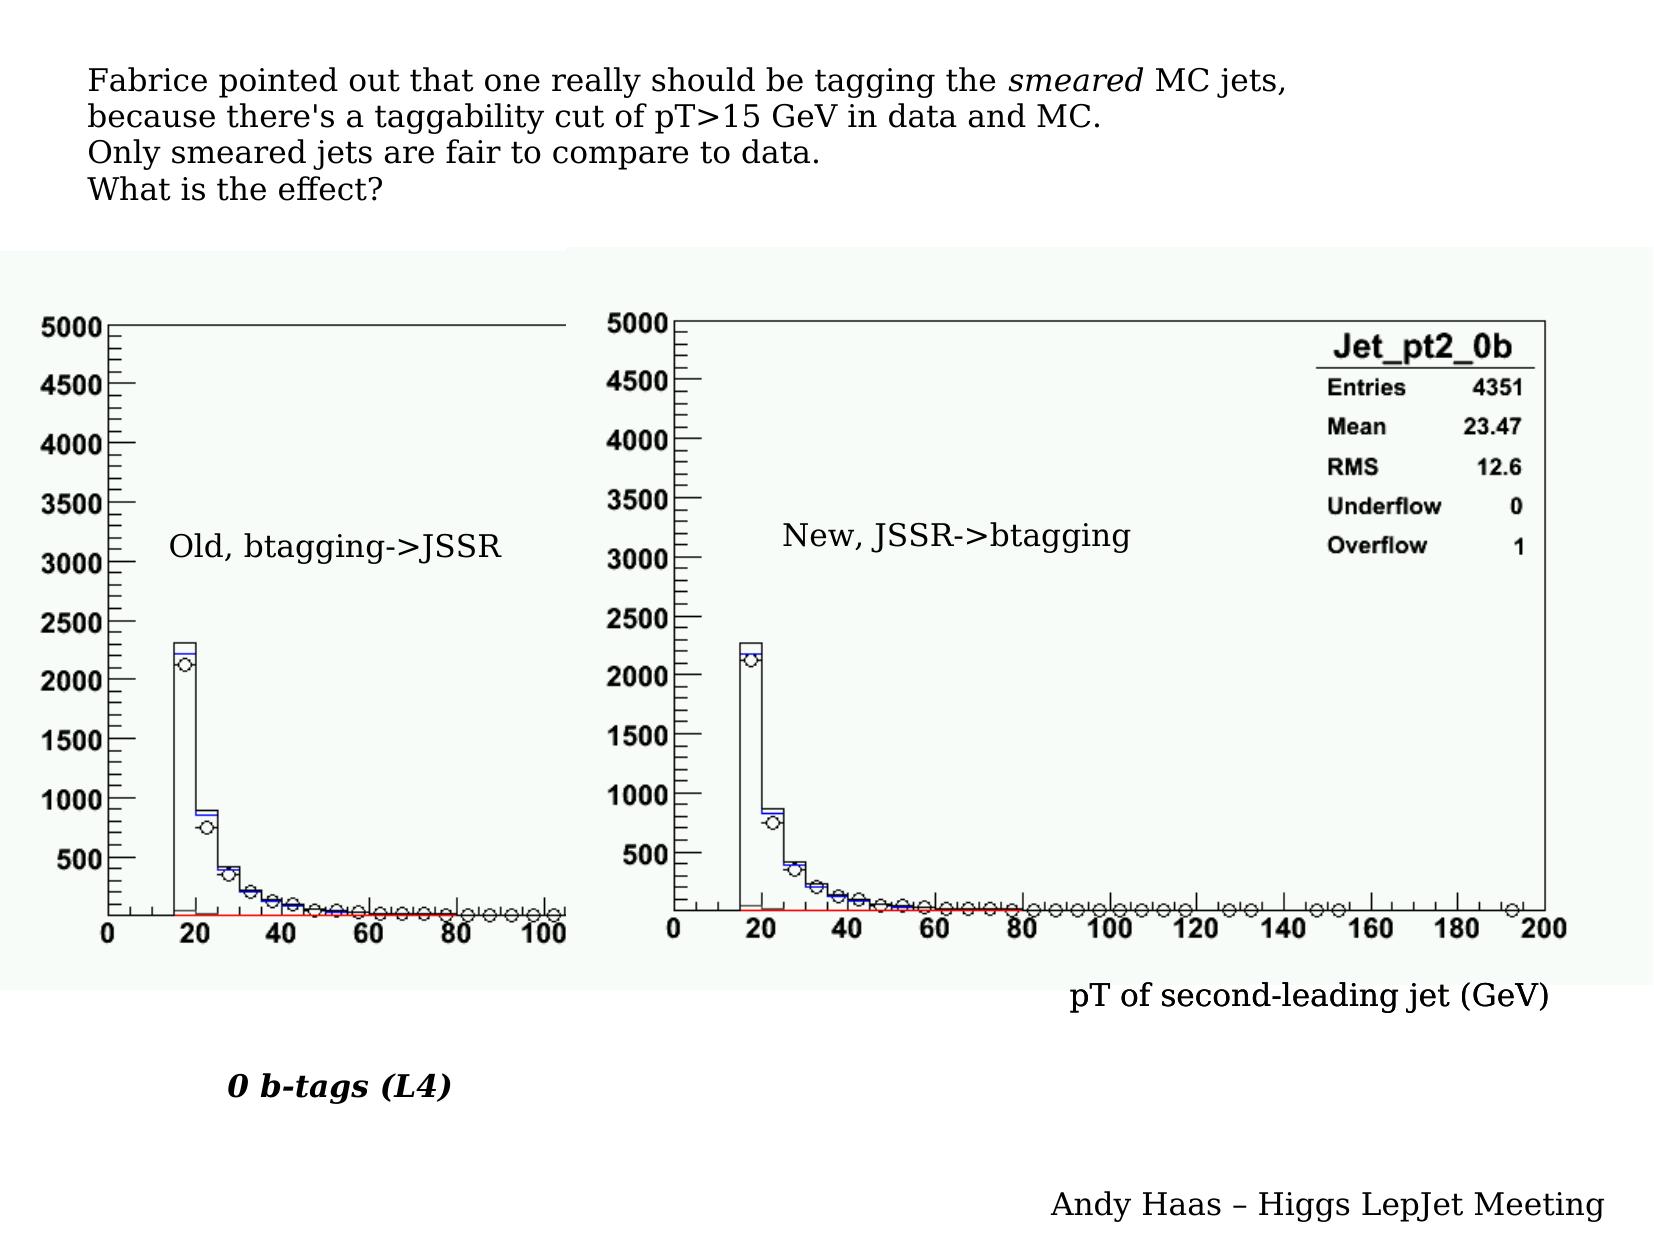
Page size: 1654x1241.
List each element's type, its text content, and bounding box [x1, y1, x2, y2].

picture [0, 247, 1654, 990]
text_box Fabrice pointed out that one really should be tagging the smeared MC jets, because there's a taggability cut of pT>15 GeV in data and MC. Only smeared jets are fair to compare to data. What is the effect? [87, 62, 1288, 208]
text_box New, JSSR->btagging [782, 517, 1132, 554]
text_box Old, btagging->JSSR [168, 528, 502, 565]
text_box 0 b-tags (L4) [227, 1068, 454, 1106]
text_box pT of second-leading jet (GeV) [1069, 977, 1551, 1014]
